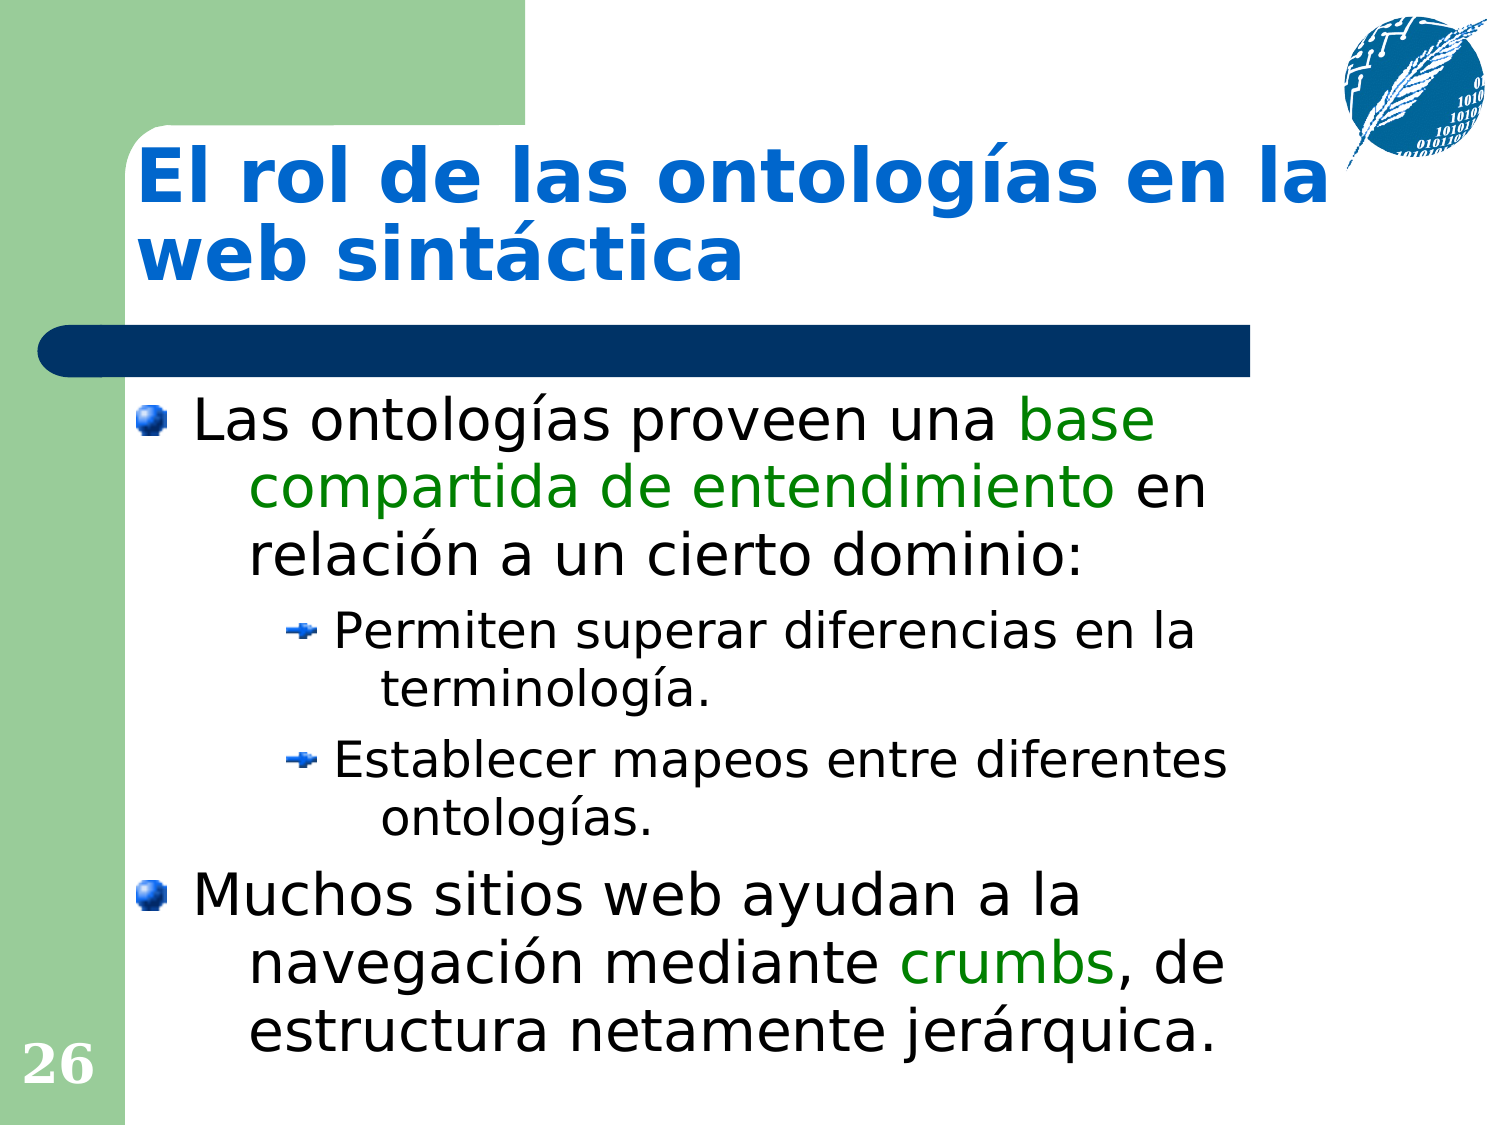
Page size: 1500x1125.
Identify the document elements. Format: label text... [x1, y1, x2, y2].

picture [1436, 127, 1450, 136]
list Las ontologías proveen una base compartida de entendimiento en relación a un cierto dominio: Permiten superar diferencias en la terminología. Establecer mapeos entre diferentes ontologías. Muchos sitios web ayudan a la navegación mediante crumbs, de estructura netamente jerárquica. [136, 386, 1399, 1108]
picture [1427, 138, 1431, 148]
picture [1433, 139, 1440, 147]
title El rol de las ontologías en la web sintáctica [135, 135, 1412, 301]
picture [1416, 140, 1425, 149]
picture [1341, 15, 1487, 172]
